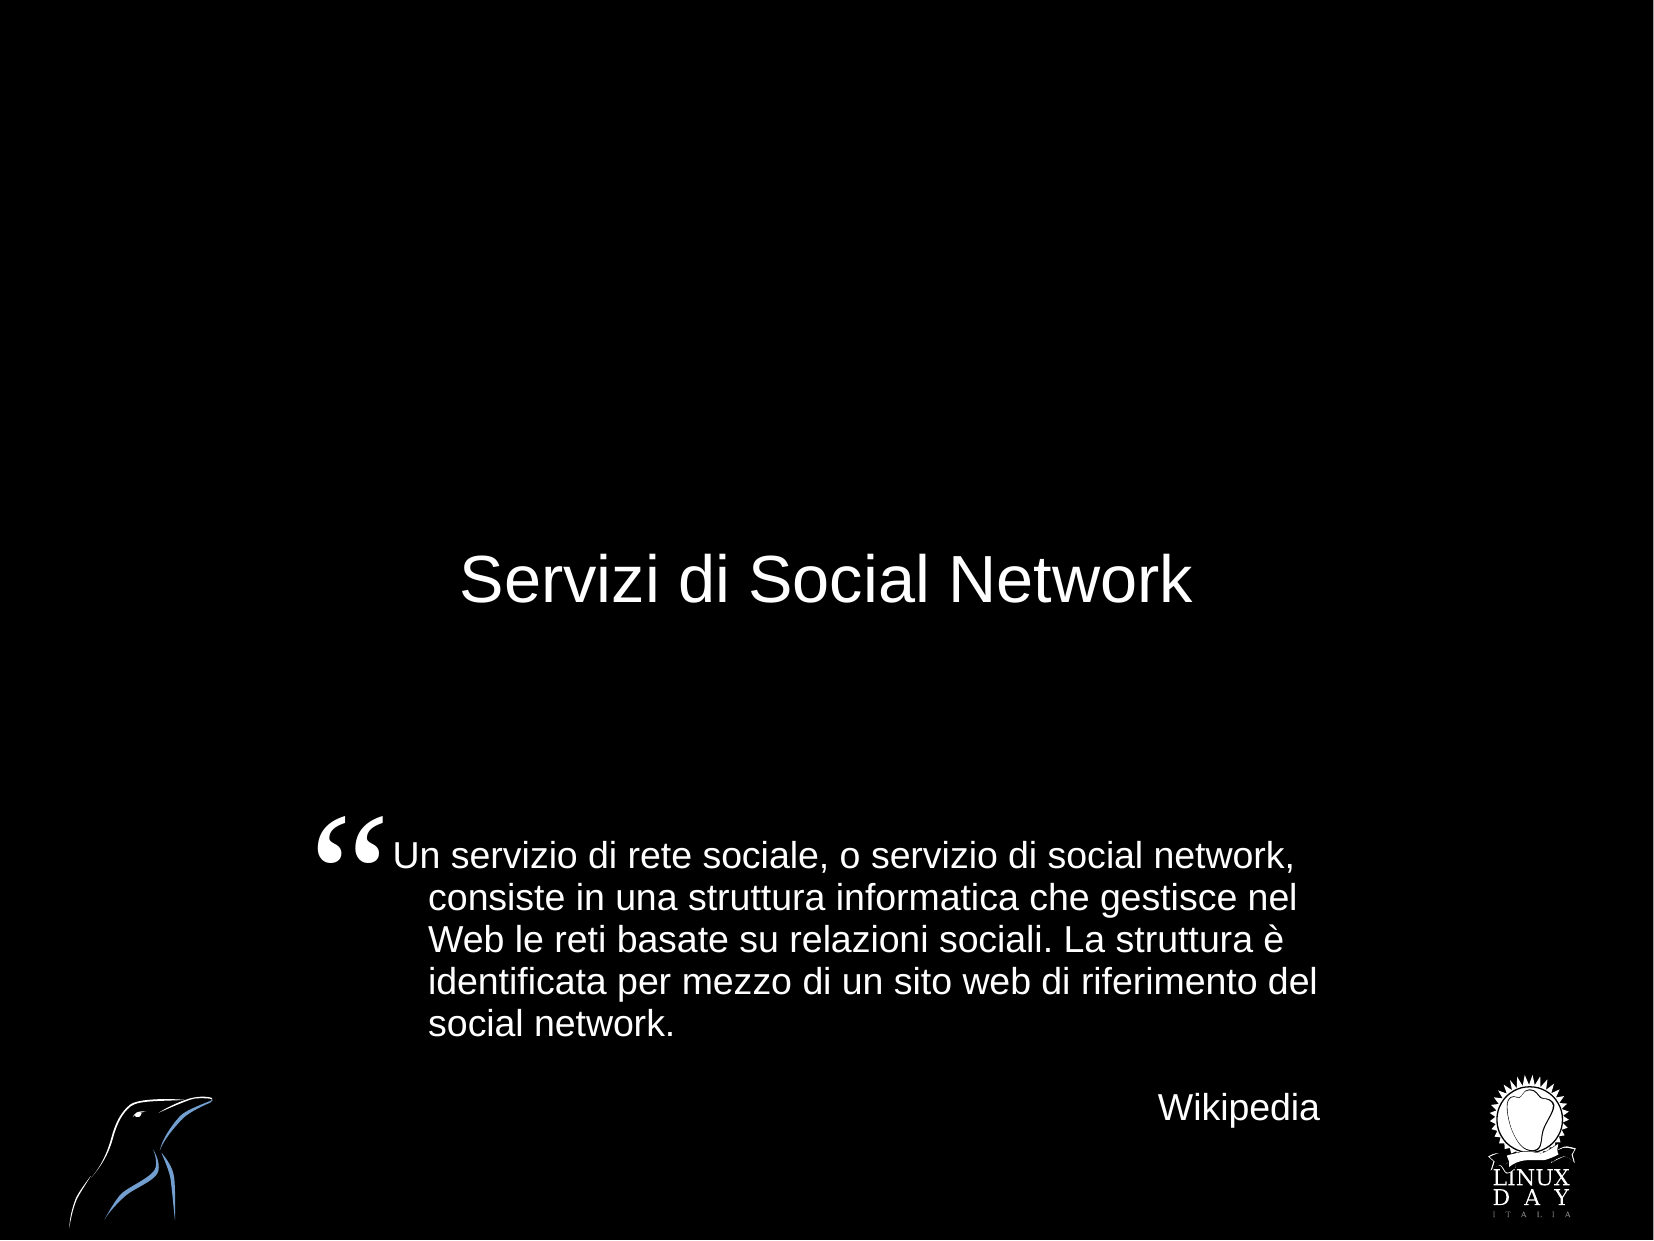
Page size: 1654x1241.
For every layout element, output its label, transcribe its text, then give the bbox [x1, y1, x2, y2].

subtitle Servizi di Social Network [82, 49, 1571, 1109]
text_box “ [295, 767, 367, 986]
text_box Un servizio di rete sociale, o servizio di social network, consiste in una struttura informatica che gestisce nel Web le reti basate su relazioni sociali. La struttura è identificata per mezzo di un sito web di riferimento del social network. Wikipedia [377, 826, 1335, 1136]
